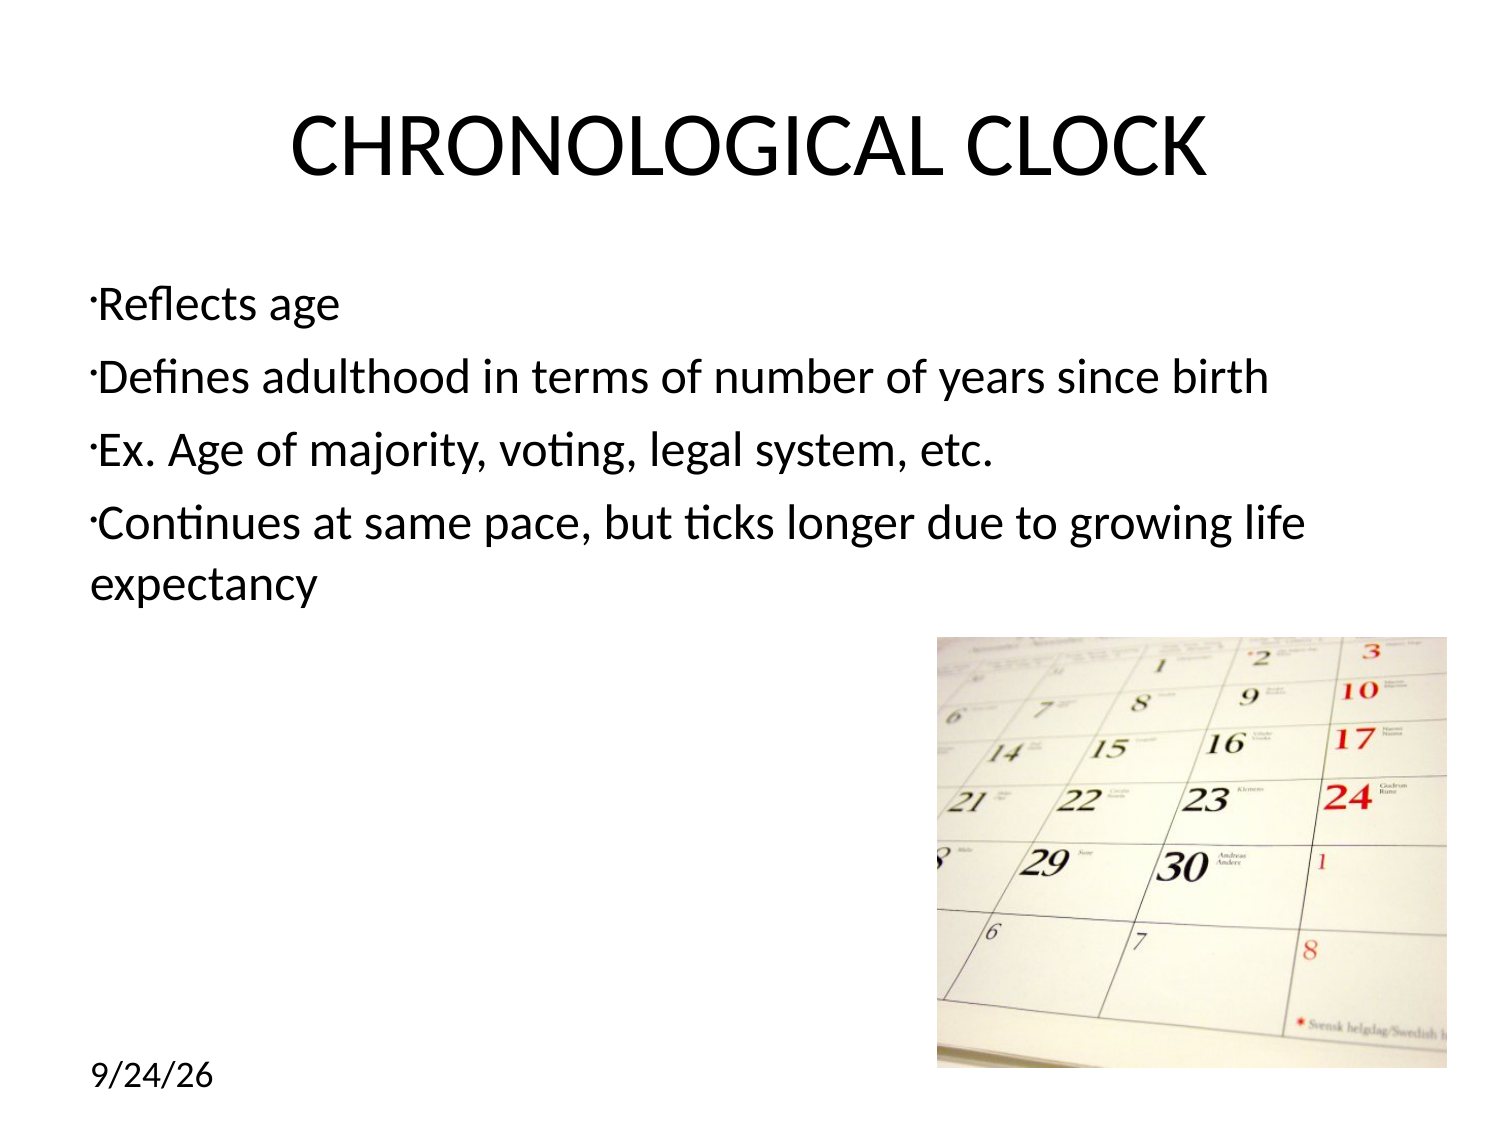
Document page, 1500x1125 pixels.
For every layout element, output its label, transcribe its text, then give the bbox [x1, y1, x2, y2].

text_box 11/5/2020 [75, 1042, 425, 1103]
title CHRONOLOGICAL CLOCK [75, 45, 1425, 233]
list Reflects age Defines adulthood in terms of number of years since birth Ex. Age of majority, voting, legal system, etc. Continues at same pace, but ticks longer due to growing life expectancy [75, 262, 1425, 676]
picture [937, 637, 1447, 1068]
